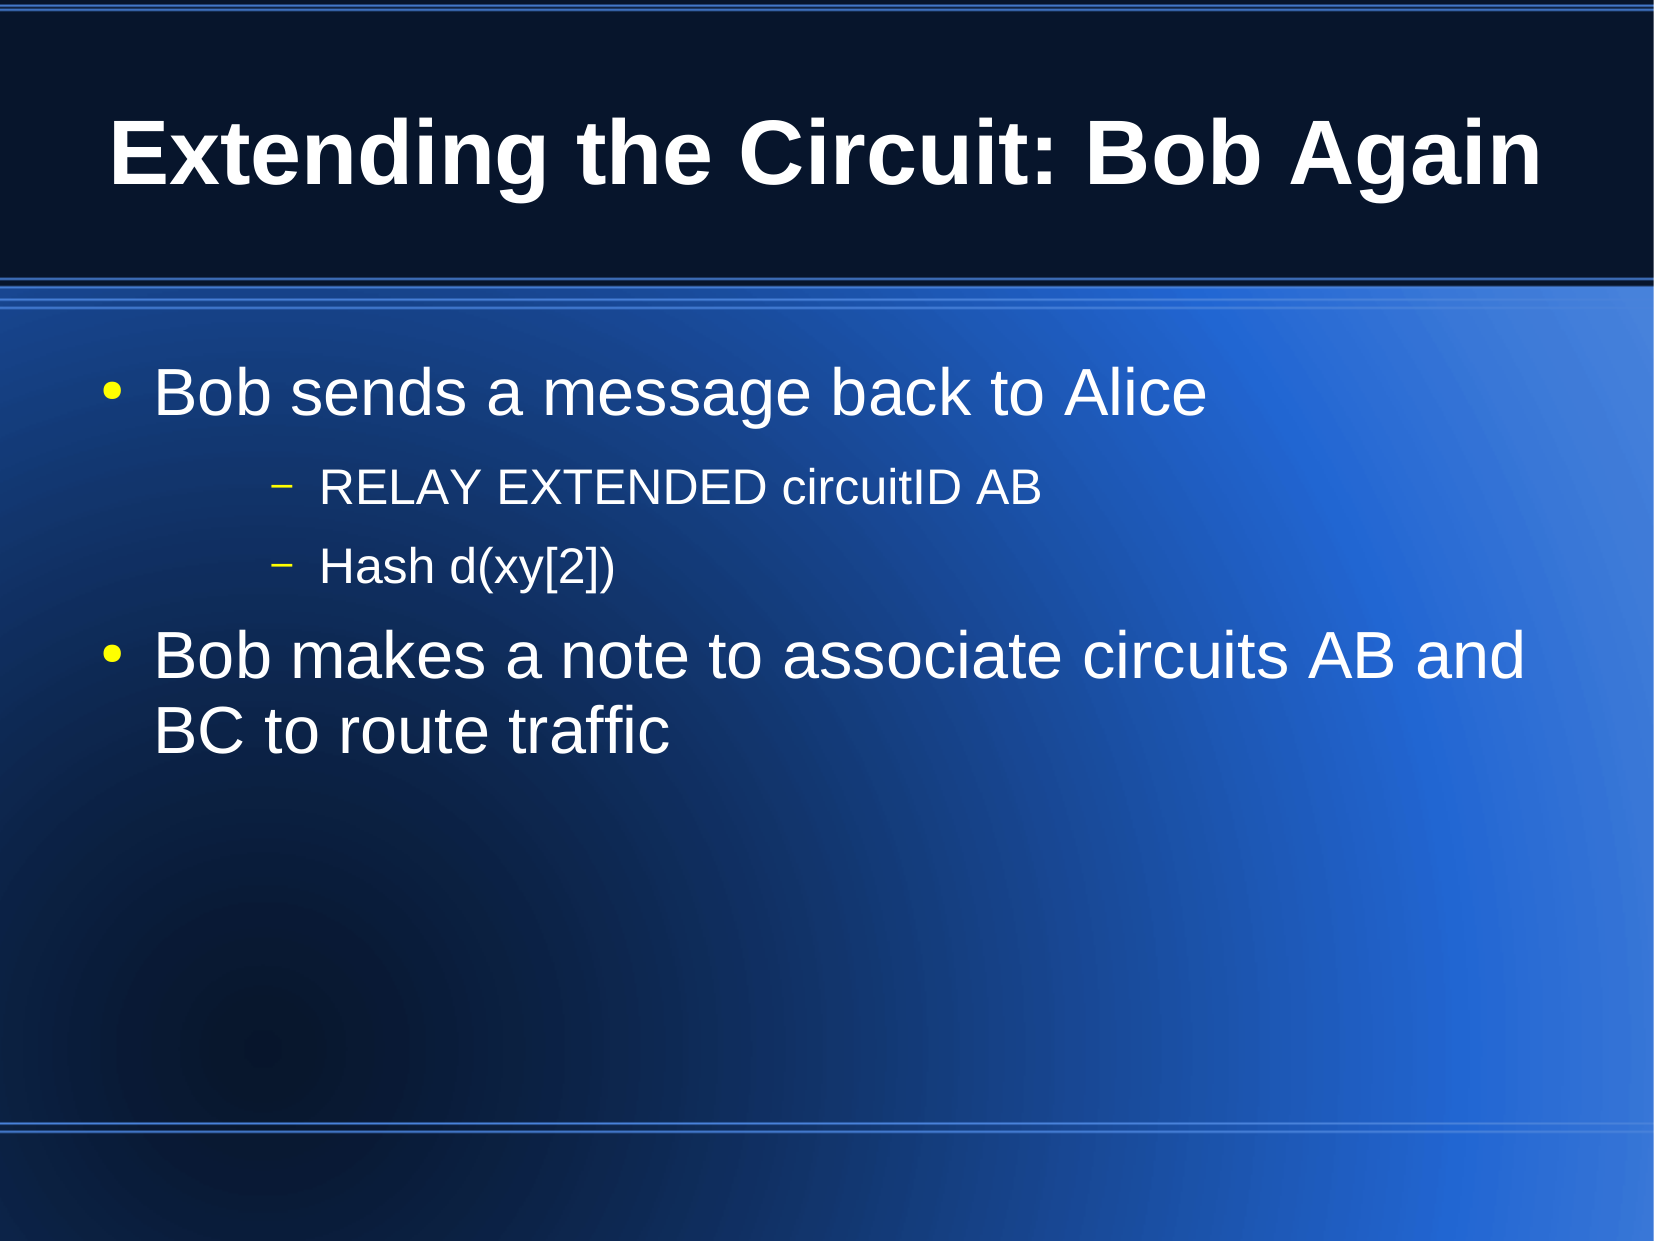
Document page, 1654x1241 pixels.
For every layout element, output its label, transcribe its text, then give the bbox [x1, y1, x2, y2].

picture [0, 0, 1654, 1241]
list Bob sends a message back to Alice RELAY EXTENDED circuitID AB Hash d(xy[2]) Bob makes a note to associate circuits AB and BC to route traffic [82, 355, 1571, 1043]
title Extending the Circuit: Bob Again [82, 56, 1571, 250]
